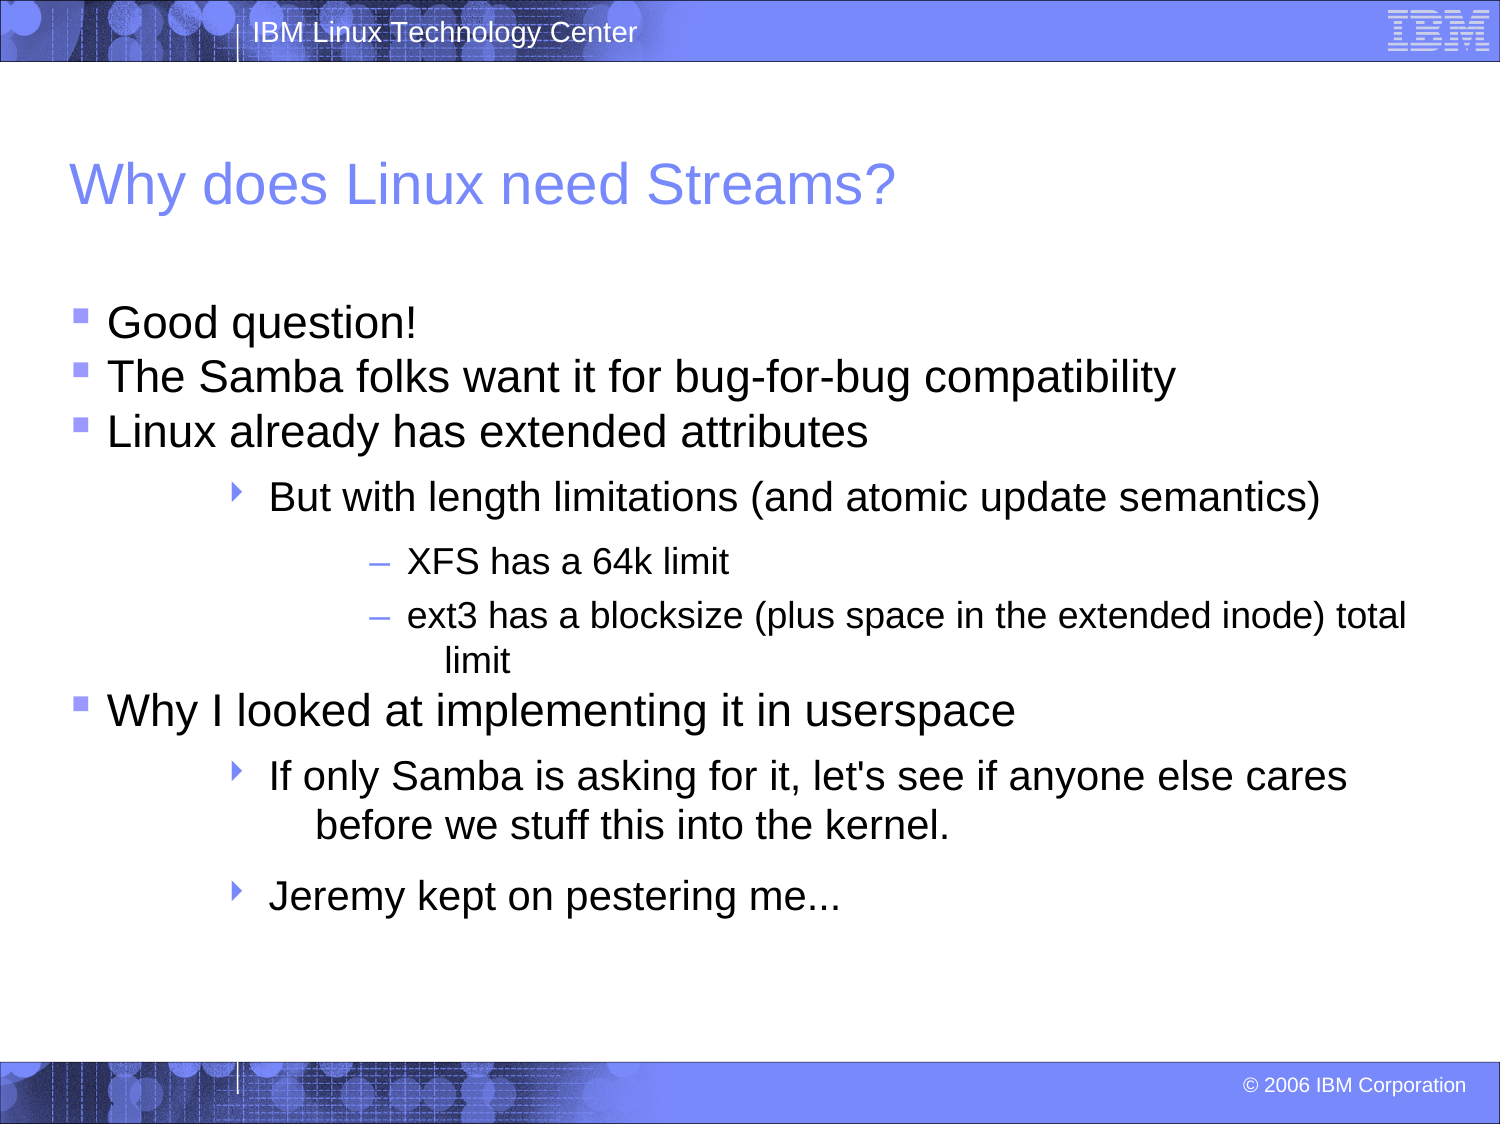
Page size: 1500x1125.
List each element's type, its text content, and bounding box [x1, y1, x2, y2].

title Why does Linux need Streams? [69, 144, 1422, 227]
list Good question! The Samba folks want it for bug-for-bug compatibility Linux already has extended attributes But with length limitations (and atomic update semantics) XFS has a 64k limit ext3 has a blocksize (plus space in the extended inode) total limit Why I looked at implementing it in userspace If only Samba is asking for it, let's see if anyone else cares before we stuff this into the kernel. Jeremy kept on pestering me... [69, 293, 1433, 934]
picture [1, 1063, 1499, 1123]
picture [1, 1, 1499, 61]
